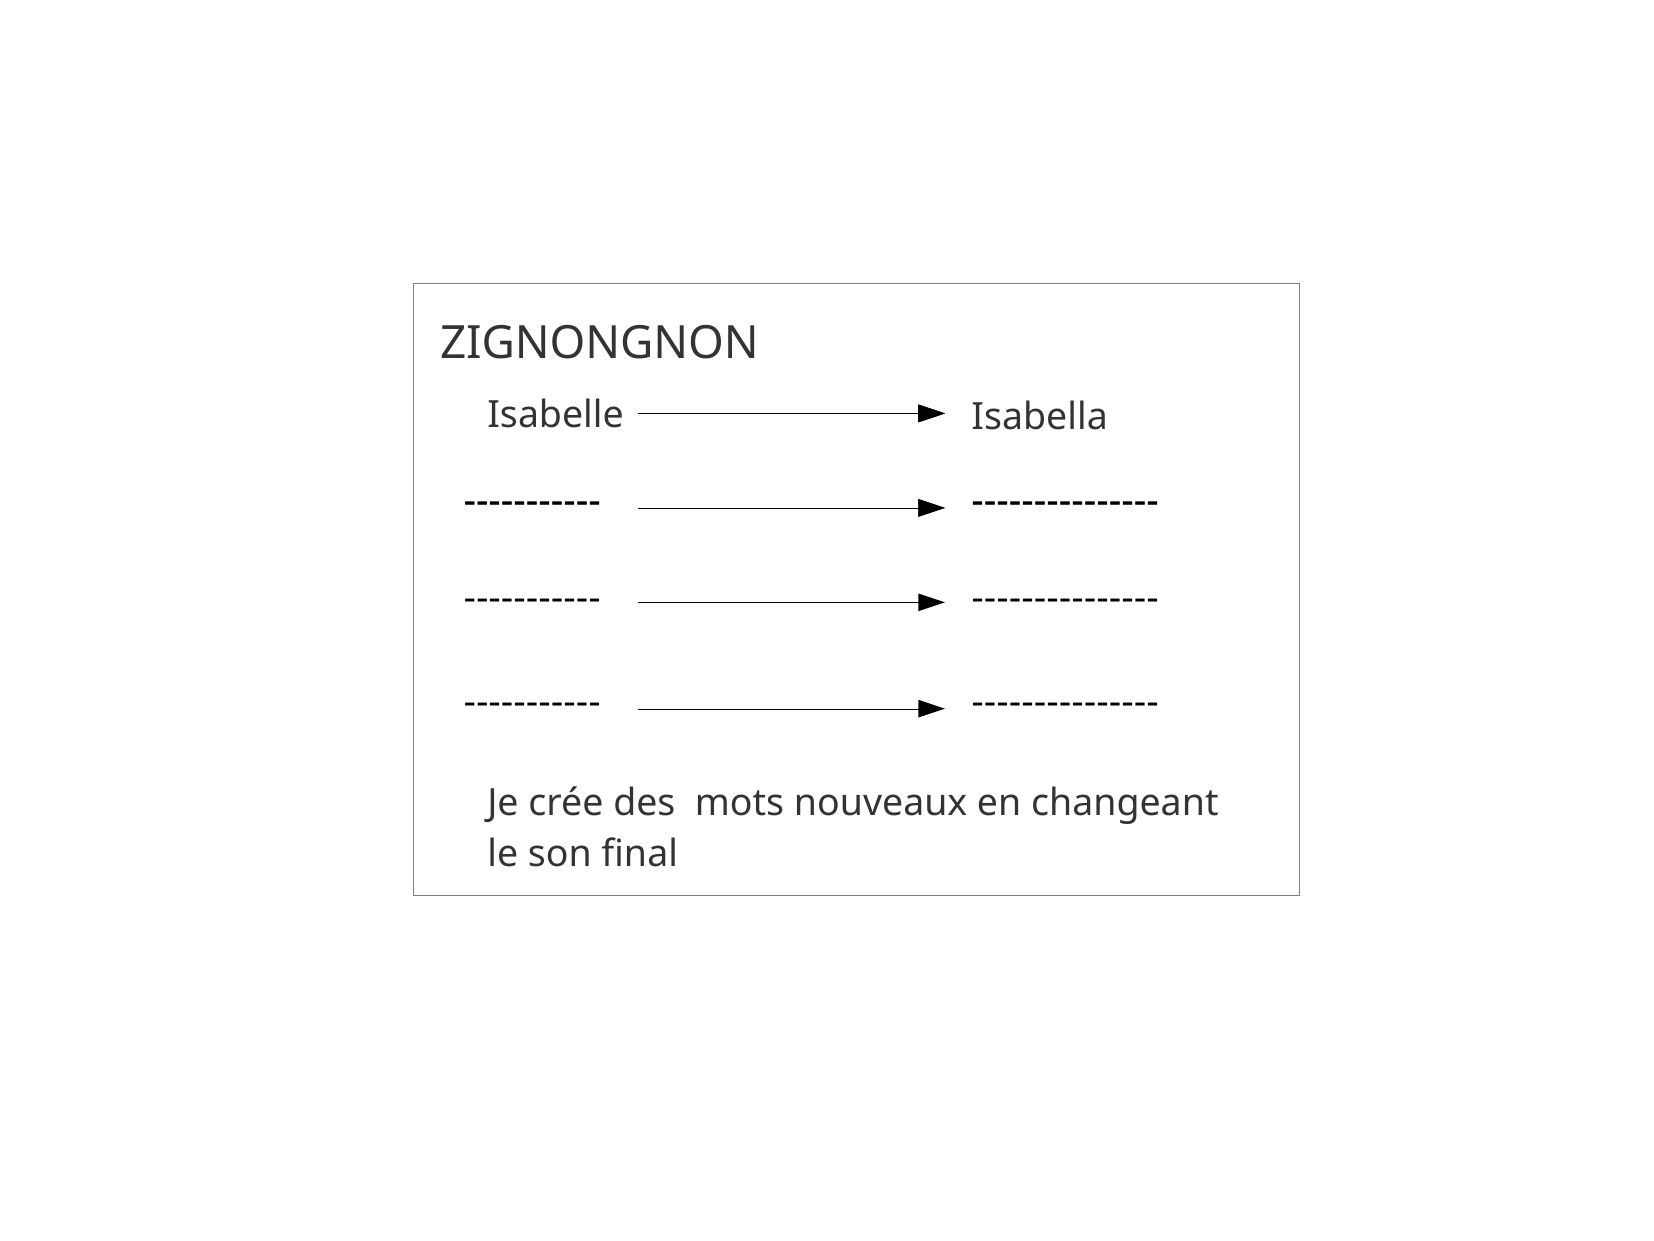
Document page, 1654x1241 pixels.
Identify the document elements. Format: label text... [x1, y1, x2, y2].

text_box ----------- [448, 569, 626, 626]
text_box ----------- [448, 673, 627, 731]
text_box Je crée des mots nouveaux en changeant le son final [472, 767, 1241, 971]
text_box Isabella [956, 382, 1288, 473]
text_box --------------- [956, 673, 1182, 731]
text_box ----------- [448, 472, 627, 530]
text_box --------------- [956, 569, 1182, 626]
text_box --------------- [956, 472, 1182, 530]
text_box Isabelle [472, 380, 804, 471]
text_box ZIGNONGNON [425, 302, 1241, 473]
